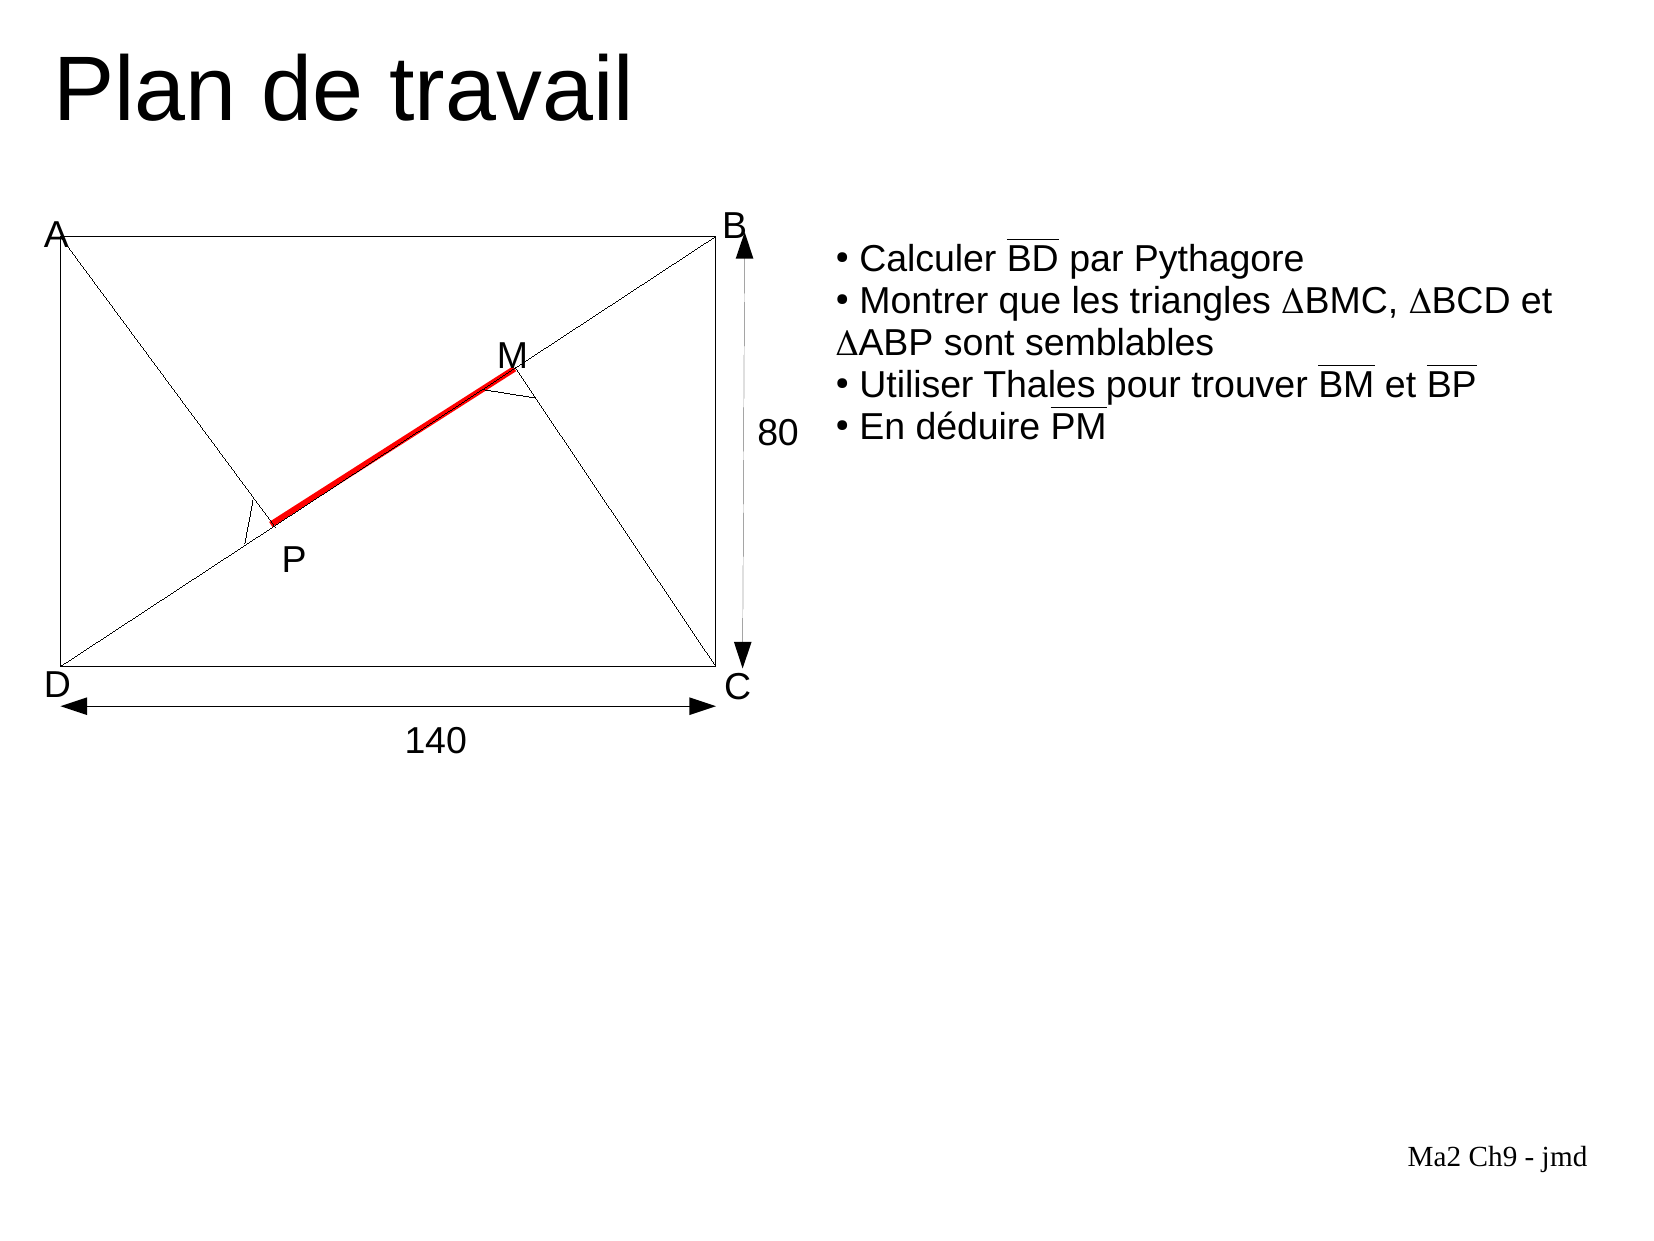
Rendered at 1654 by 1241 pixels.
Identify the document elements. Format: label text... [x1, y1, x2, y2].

text_box 140 [389, 711, 517, 796]
text_box D [29, 656, 101, 743]
text_box M [482, 326, 554, 413]
text_box Calculer BD par Pythagore Montrer que les triangles BMC, BCD et ABP sont semblables Utiliser Thales pour trouver BM et BP En déduire PM [820, 230, 1595, 1023]
text_box B [707, 197, 780, 284]
text_box C [709, 658, 782, 745]
text_box 80 [742, 404, 815, 489]
title Plan de travail [53, 19, 1542, 158]
text_box A [29, 205, 101, 292]
text_box P [266, 531, 339, 618]
